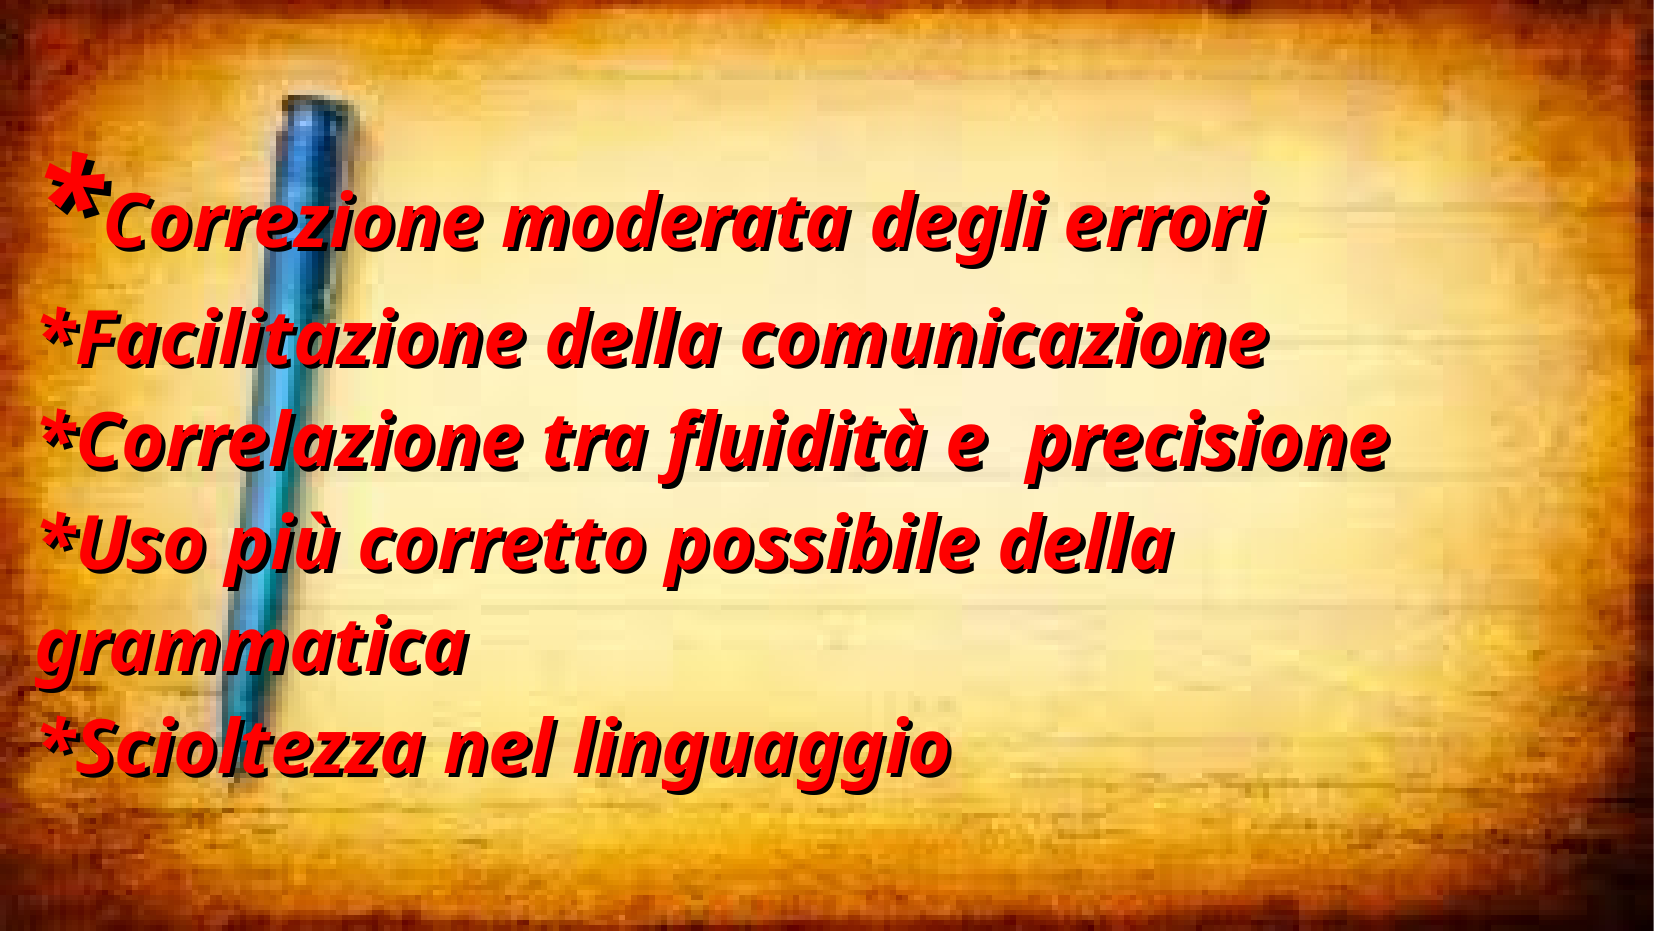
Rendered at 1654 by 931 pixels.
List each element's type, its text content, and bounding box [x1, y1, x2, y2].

picture [0, 0, 1654, 931]
subtitle *Correzione moderata degli errori *Facilitazione della comunicazione *Correlazione tra fluidità e precisione *Uso più corretto possibile della grammatica *Scioltezza nel linguaggio [34, 49, 1607, 861]
